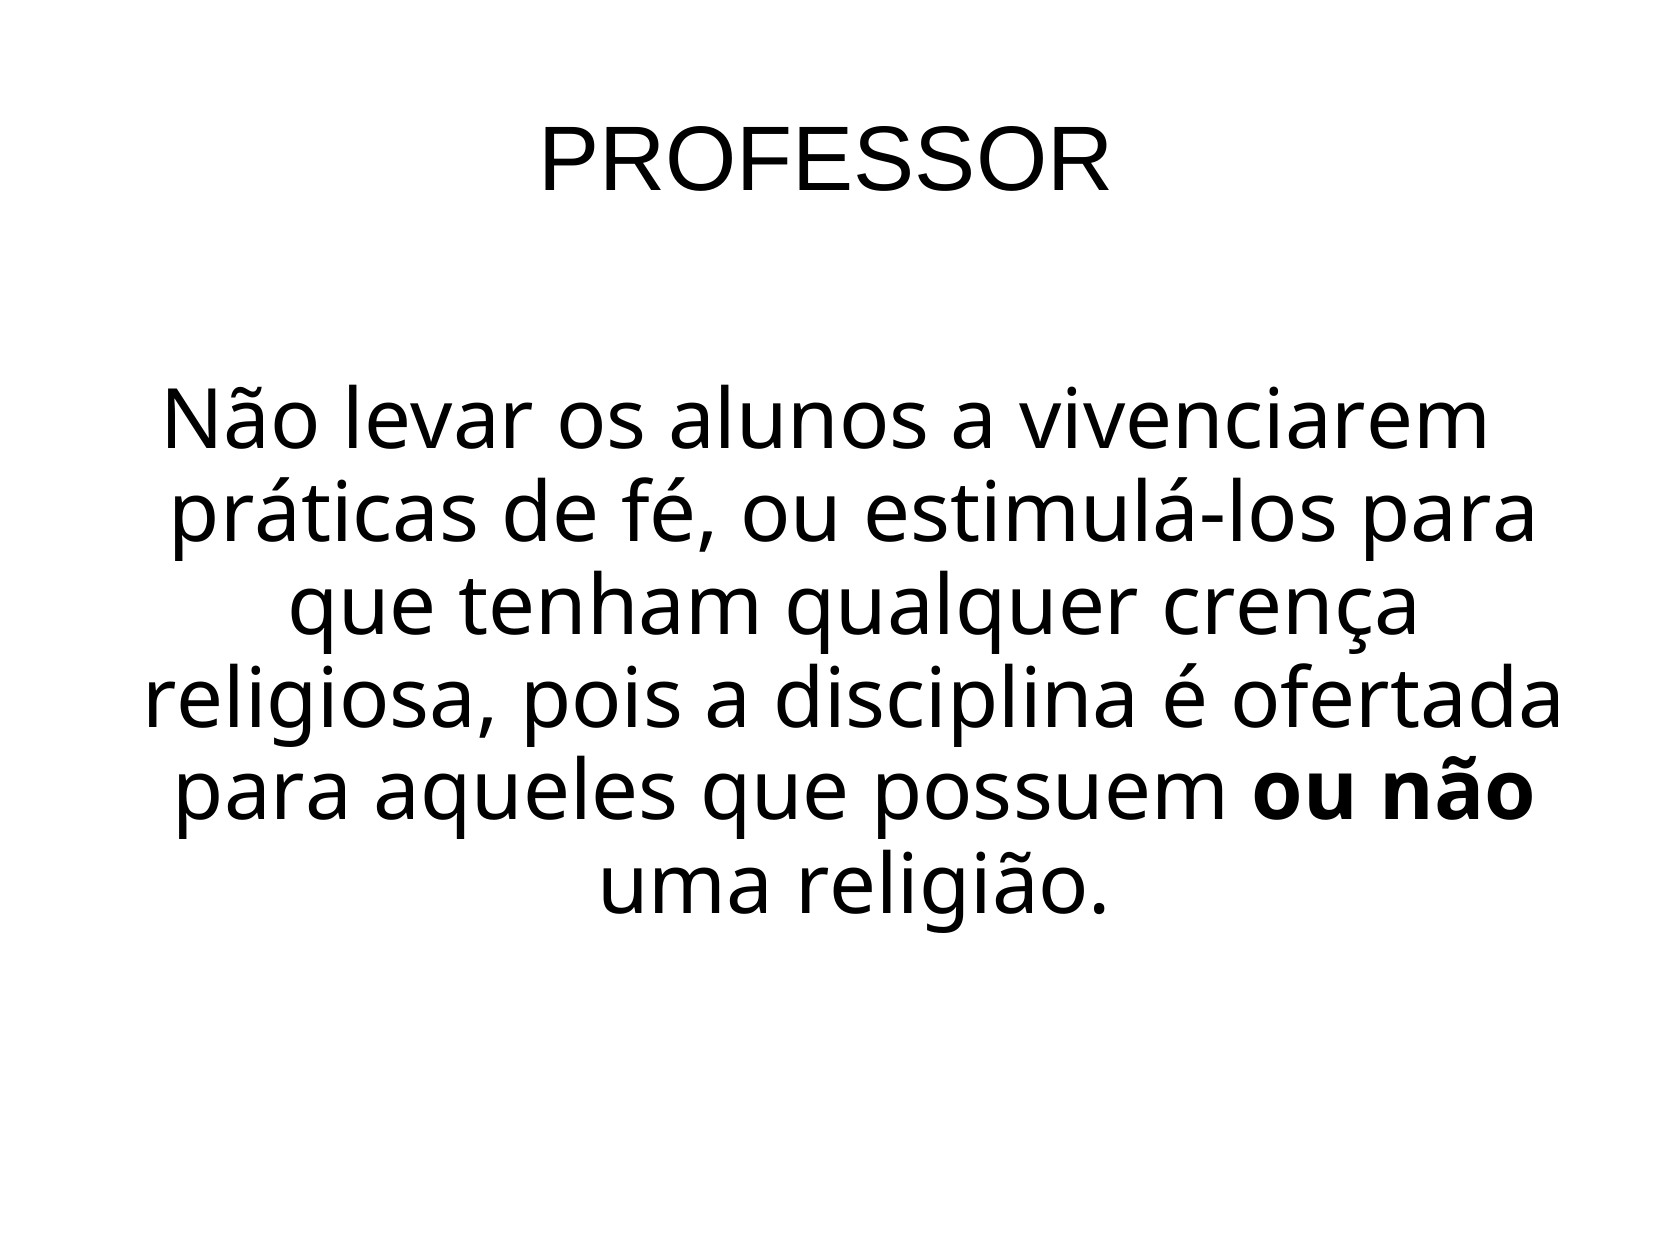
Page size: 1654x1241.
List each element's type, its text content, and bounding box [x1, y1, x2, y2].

title PROFESSOR [82, 64, 1571, 257]
subtitle Não levar os alunos a vivenciarem práticas de fé, ou estimulá-los para que tenham qualquer crença religiosa, pois a disciplina é ofertada para aqueles que possuem ou não uma religião. [82, 297, 1571, 1102]
